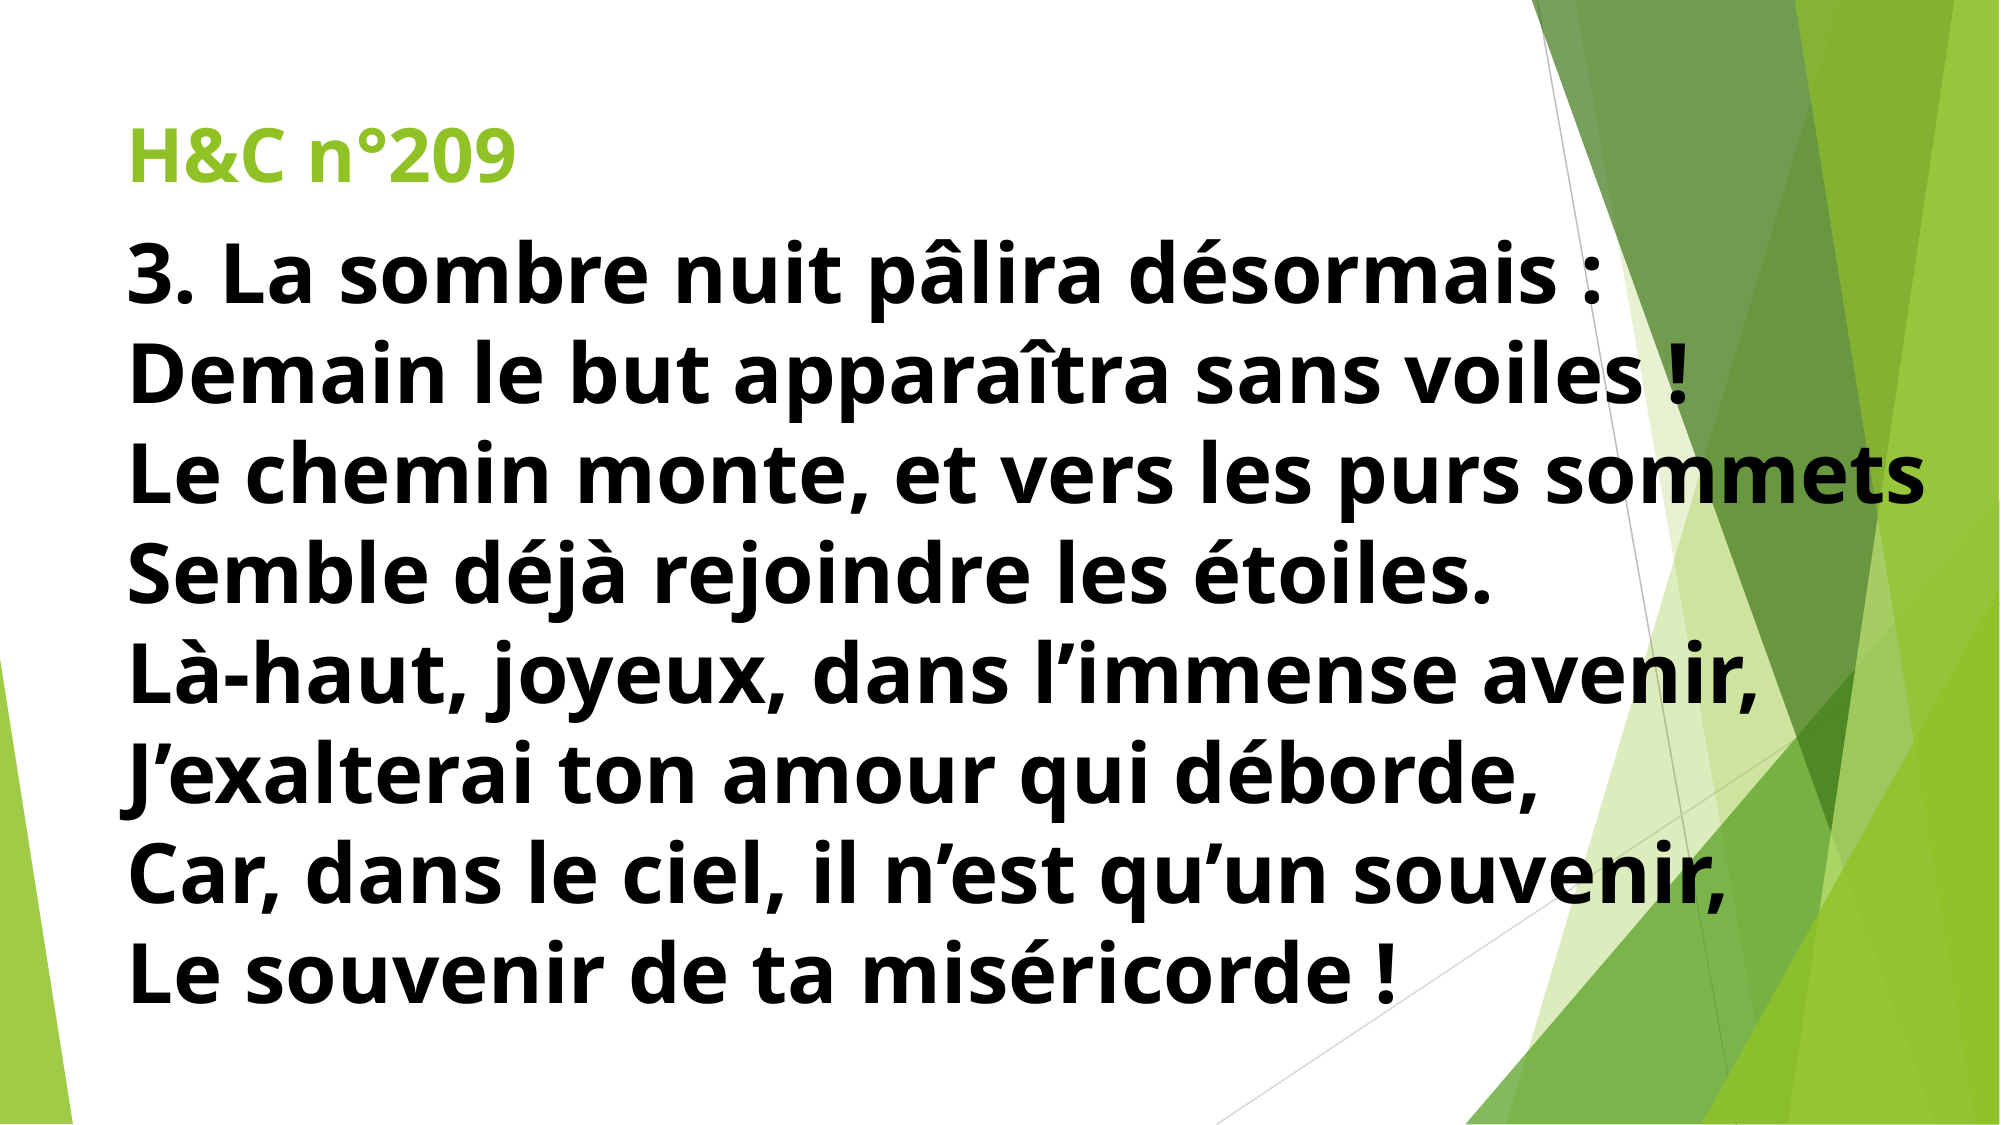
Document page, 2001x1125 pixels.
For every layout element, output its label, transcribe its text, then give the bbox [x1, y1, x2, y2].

text_box H&C n°209 [111, 99, 1522, 212]
text_box 3. La sombre nuit pâlira désormais : Demain le but apparaîtra sans voiles ! Le chemin monte, et vers les purs sommets Semble déjà rejoindre les étoiles. Là-haut, joyeux, dans l’immense avenir, J’exalterai ton amour qui déborde, Car, dans le ciel, il n’est qu’un souvenir, Le souvenir de ta miséricorde ! [111, 212, 1949, 1063]
